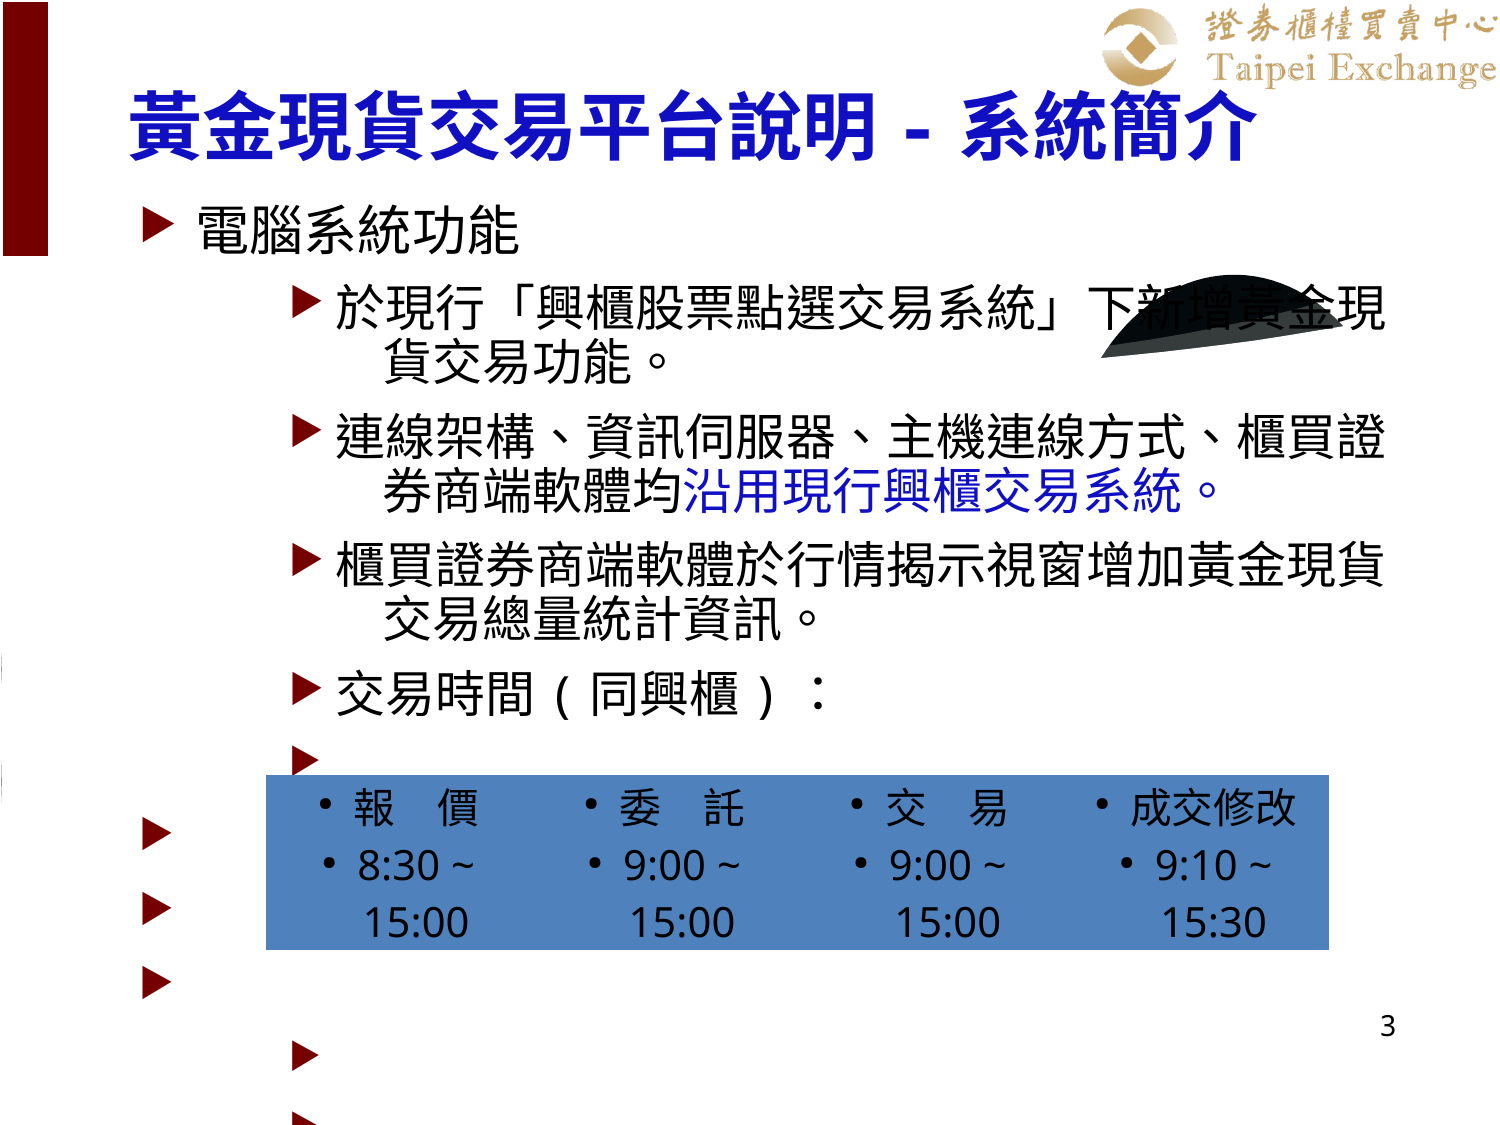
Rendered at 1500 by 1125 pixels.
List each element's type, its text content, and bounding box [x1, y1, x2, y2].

table_cell 8:30 ~ 15:00 [266, 836, 531, 950]
table_cell 9:00 ~ 15:00 [797, 836, 1063, 950]
table_header 報 價 [266, 775, 531, 836]
title 黃金現貨交易平台說明-系統簡介 [112, 66, 1425, 183]
table_header 成交修改 [1063, 775, 1329, 836]
text_box [1364, 999, 1459, 1077]
list 電腦系統功能 於現行「興櫃股票點選交易系統」下新增黃金現貨交易功能。 連線架構、資訊伺服器、主機連線方式、櫃買證券商端軟體均沿用現行興櫃交易系統。 櫃買證券商端軟體於行情揭示視窗增加黃金現貨交易總量統計資訊。 交易時間(同興櫃)： [123, 196, 1406, 1059]
table_cell 9:10 ~ 15:30 [1063, 836, 1329, 950]
table_header 交 易 [797, 775, 1063, 836]
table_cell 9:00 ~ 15:00 [531, 836, 797, 950]
table_header 委 託 [531, 775, 797, 836]
